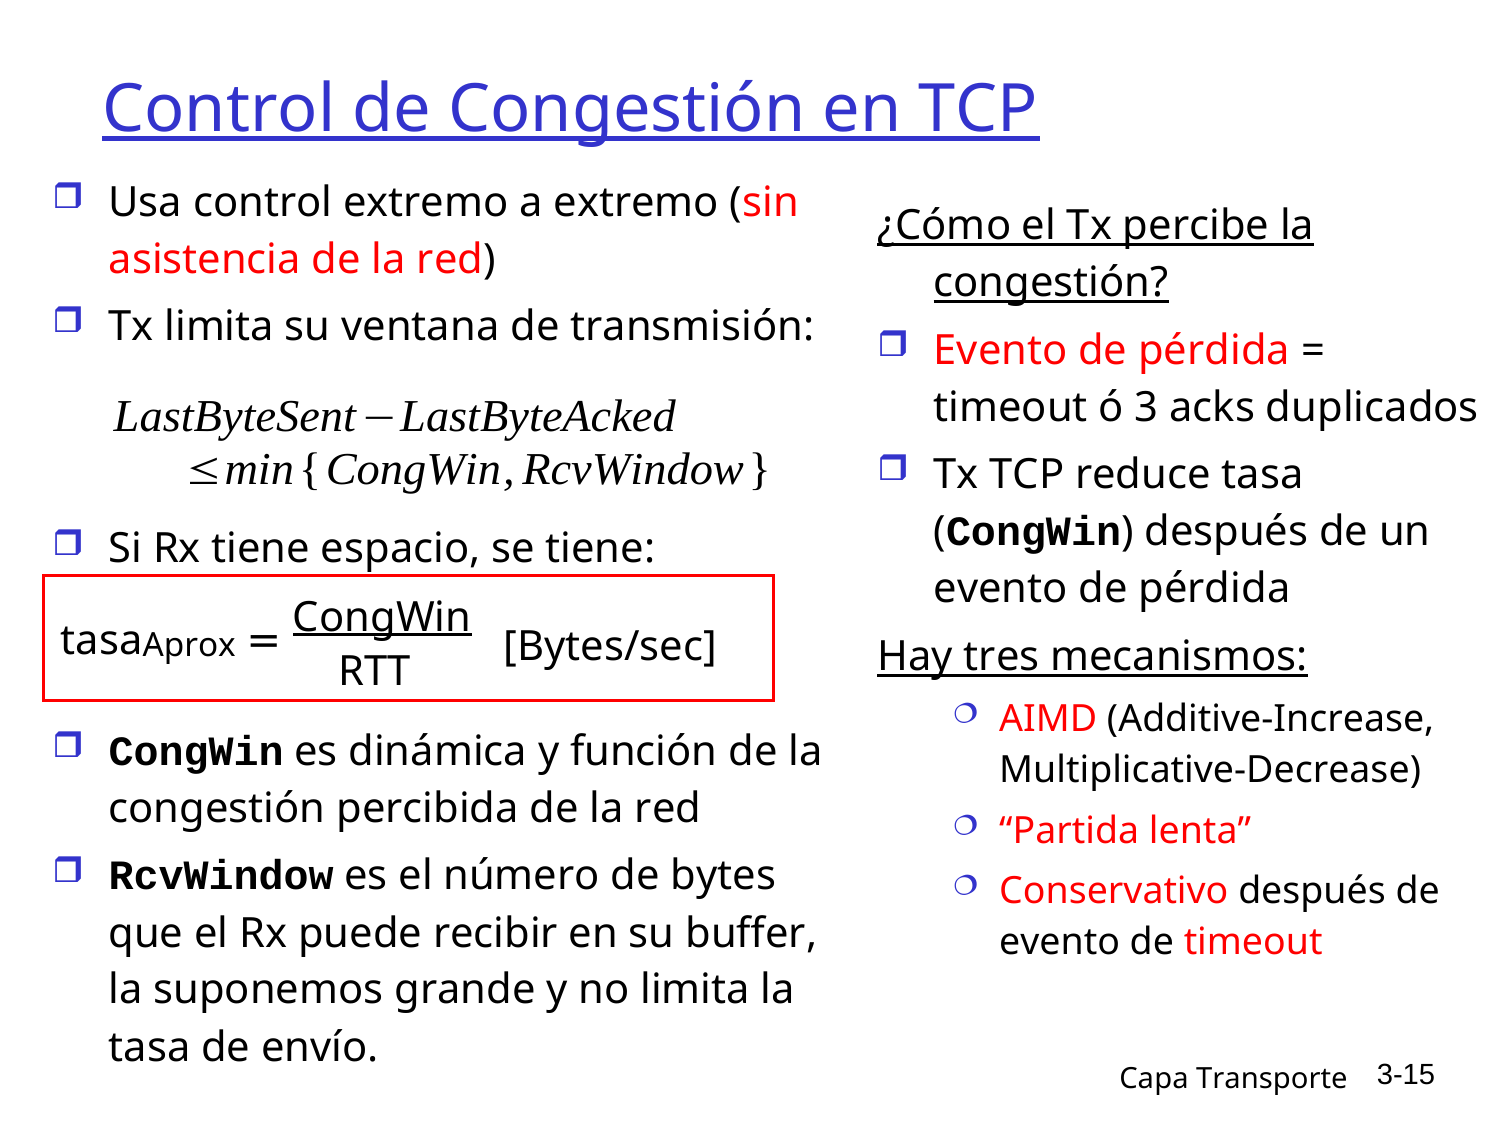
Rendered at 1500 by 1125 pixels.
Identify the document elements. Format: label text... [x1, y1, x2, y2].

text_box [Bytes/sec] [488, 607, 733, 681]
list Usa control extremo a extremo (sin asistencia de la red) Tx limita su ventana de transmisión: Si Rx tiene espacio, se tiene: CongWin es dinámica y función de la congestión percibida de la red RcvWindow es el número de bytes que el Rx puede recibir en su buffer, la suponemos grande y no limita la tasa de envío. [37, 163, 863, 1021]
text_box tasaAprox = [45, 602, 302, 675]
title Control de Congestión en TCP [87, 15, 1463, 187]
text_box CongWin [278, 578, 503, 652]
text_box RTT [323, 702, 431, 706]
list ¿Cómo el Tx percibe la congestión? Evento de pérdida = timeout ó 3 acks duplicados Tx TCP reduce tasa (CongWin) después de un evento de pérdida Hay tres mecanismos: AIMD (Additive-Increase, Multiplicative-Decrease) “Partida lenta” Conservativo después de evento de timeout [862, 187, 1500, 1028]
chart [12, 390, 777, 495]
text_box RTT [323, 636, 431, 699]
text_box CongWin [376, 611, 388, 628]
